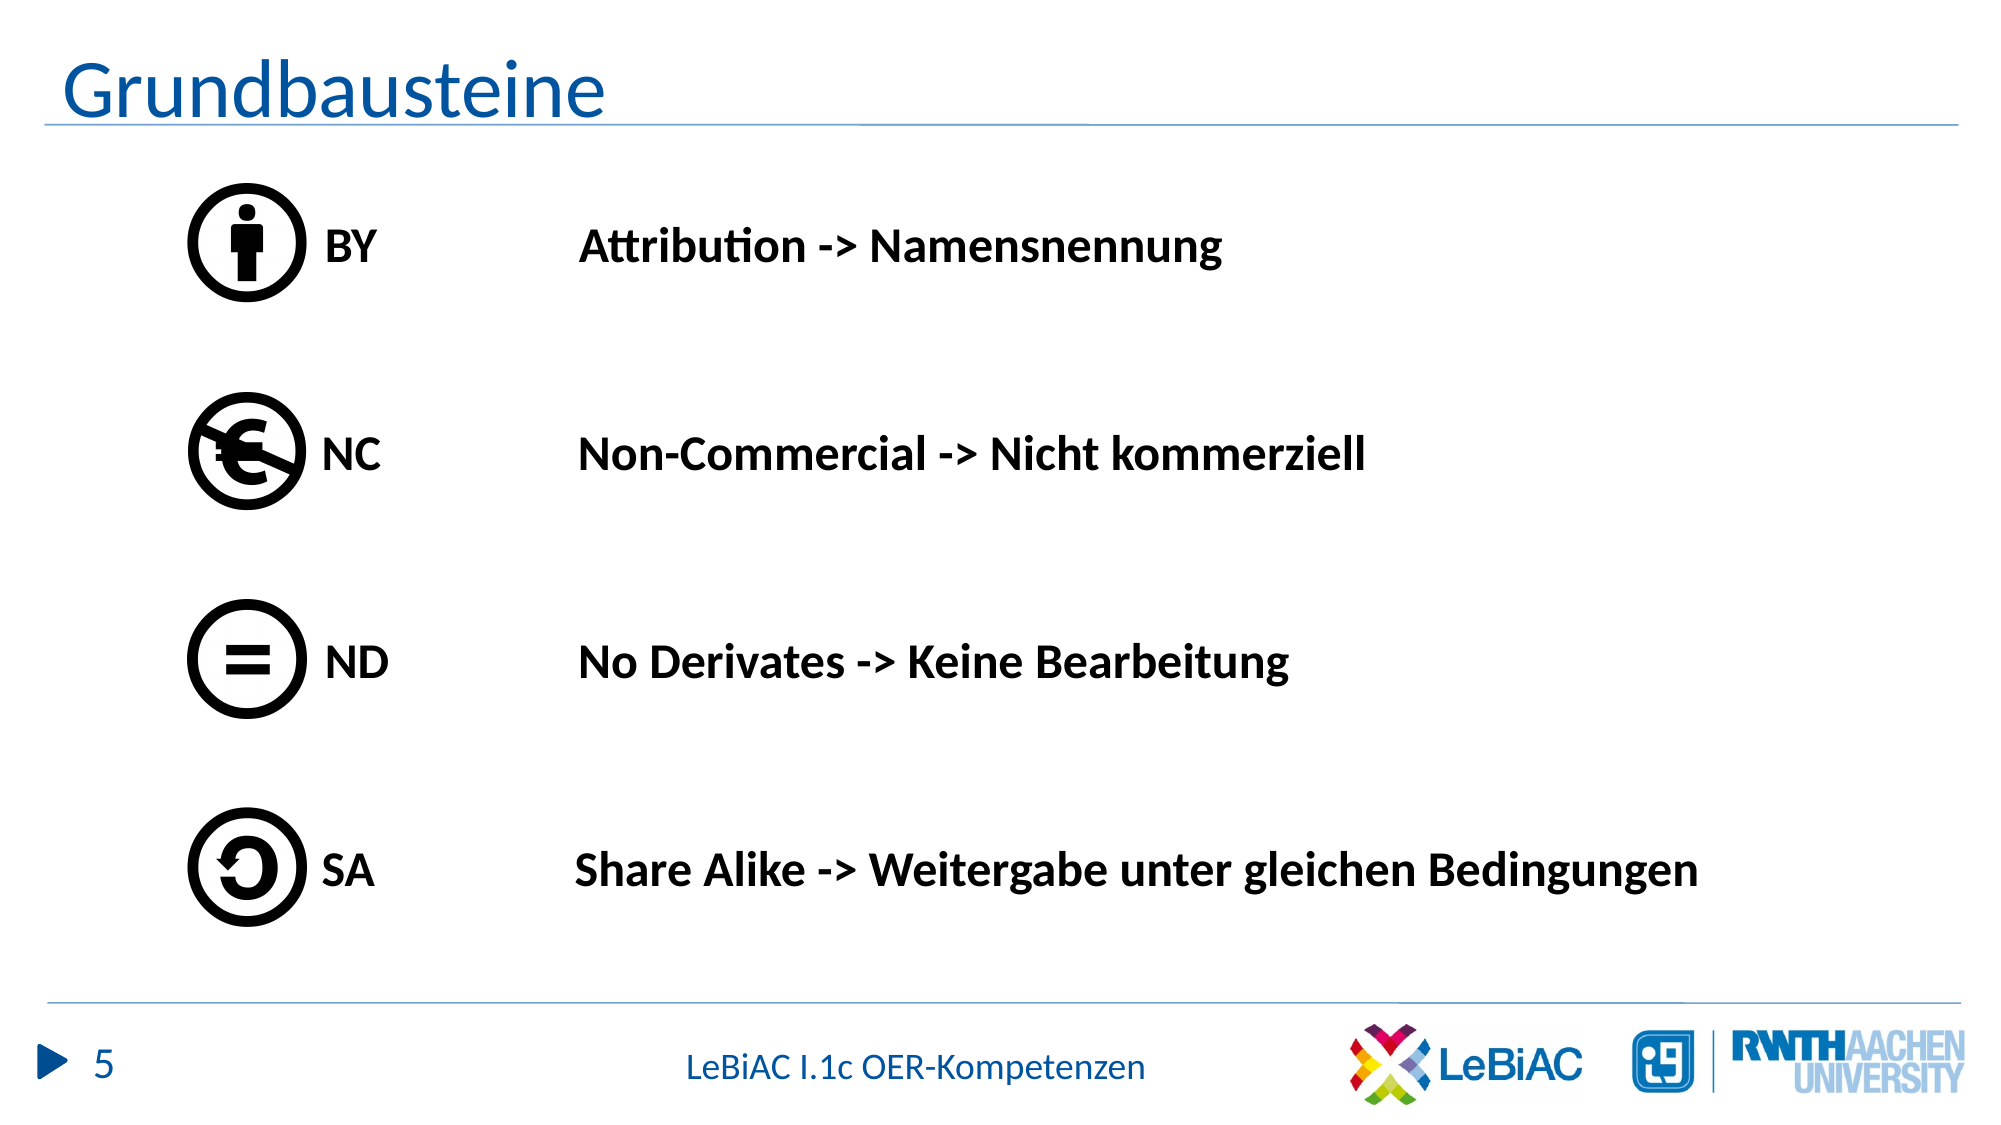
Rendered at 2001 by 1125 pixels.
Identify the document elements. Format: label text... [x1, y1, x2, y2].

picture [1350, 1024, 1582, 1105]
title Grundbausteine [47, 42, 1959, 125]
text_box Non-Commercial -> Nicht kommerziell [563, 413, 1382, 488]
picture [187, 183, 307, 303]
picture [187, 391, 307, 511]
text_box Share Alike -> Weitergabe unter gleichen Bedingungen [559, 829, 1727, 905]
text_box NC [306, 413, 397, 488]
text_box No Derivates -> Keine Bearbeitung [563, 621, 1317, 697]
picture [187, 807, 307, 927]
text_box Attribution -> Namensnennung [564, 204, 1238, 280]
picture [1631, 1028, 1966, 1094]
text_box SA [306, 829, 390, 905]
picture [187, 599, 307, 719]
text_box BY [310, 204, 393, 280]
text_box ND [310, 621, 405, 697]
